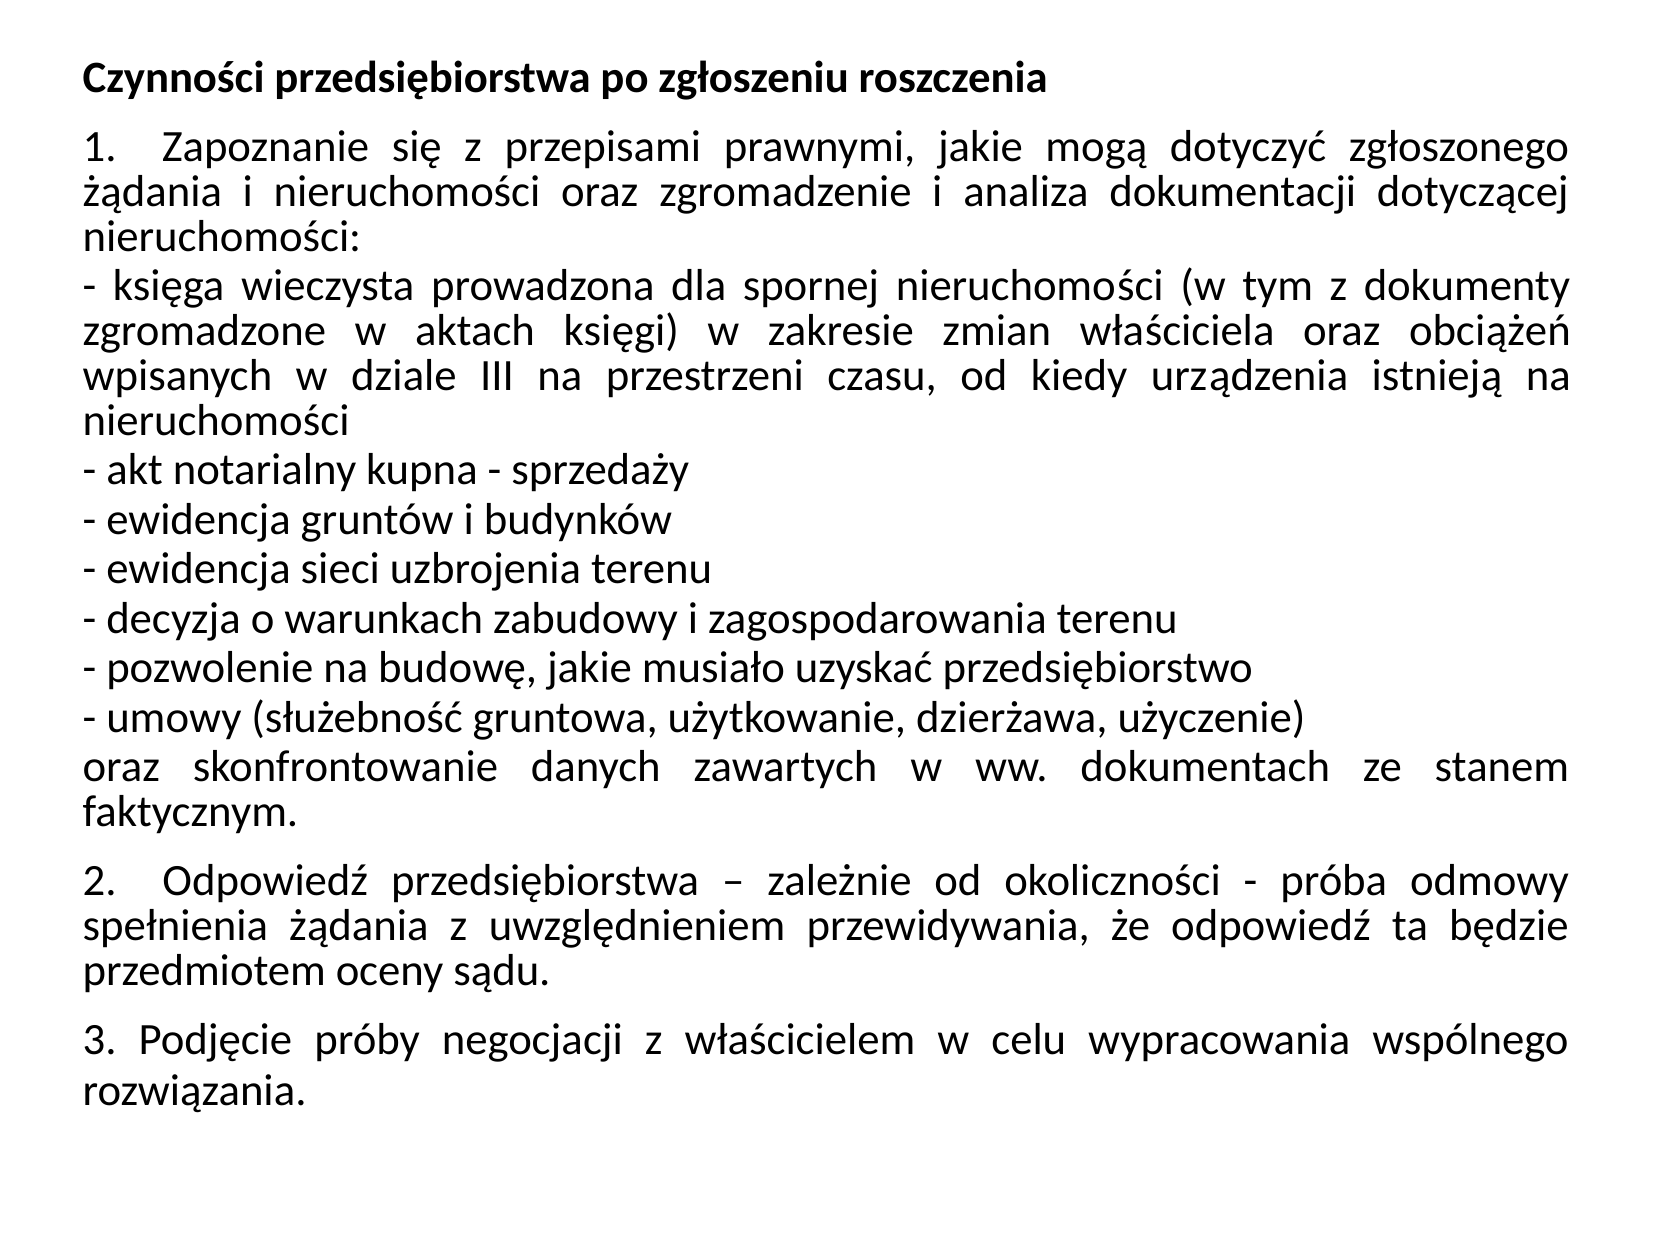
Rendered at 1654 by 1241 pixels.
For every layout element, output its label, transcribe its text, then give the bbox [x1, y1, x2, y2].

list Czynności przedsiębiorstwa po zgłoszeniu roszczenia 1. Zapoznanie się z przepisami prawnymi, jakie mogą dotyczyć zgłoszonego żądania i nieruchomości oraz zgromadzenie i analiza dokumentacji dotyczącej nieruchomości: - księga wieczysta prowadzona dla spornej nieruchomości (w tym z dokumenty zgromadzone w aktach księgi) w zakresie zmian właściciela oraz obciążeń wpisanych w dziale III na przestrzeni czasu, od kiedy urządzenia istnieją na nieruchomości - akt notarialny kupna - sprzedaży - ewidencja gruntów i budynków - ewidencja sieci uzbrojenia terenu - decyzja o warunkach zabudowy i zagospodarowania terenu - pozwolenie na budowę, jakie musiało uzyskać przedsiębiorstwo - umowy (służebność gruntowa, użytkowanie, dzierżawa, użyczenie) oraz skonfrontowanie danych zawartych w ww. dokumentach ze stanem faktycznym. 2. Odpowiedź przedsiębiorstwa – zależnie od okoliczności - próba odmowy spełnienia żądania z uwzględnieniem przewidywania, że odpowiedź ta będzie przedmiotem oceny sądu. 3. Podjęcie próby negocjacji z właścicielem w celu wypracowania wspólnego rozwiązania. [82, 59, 1571, 1134]
